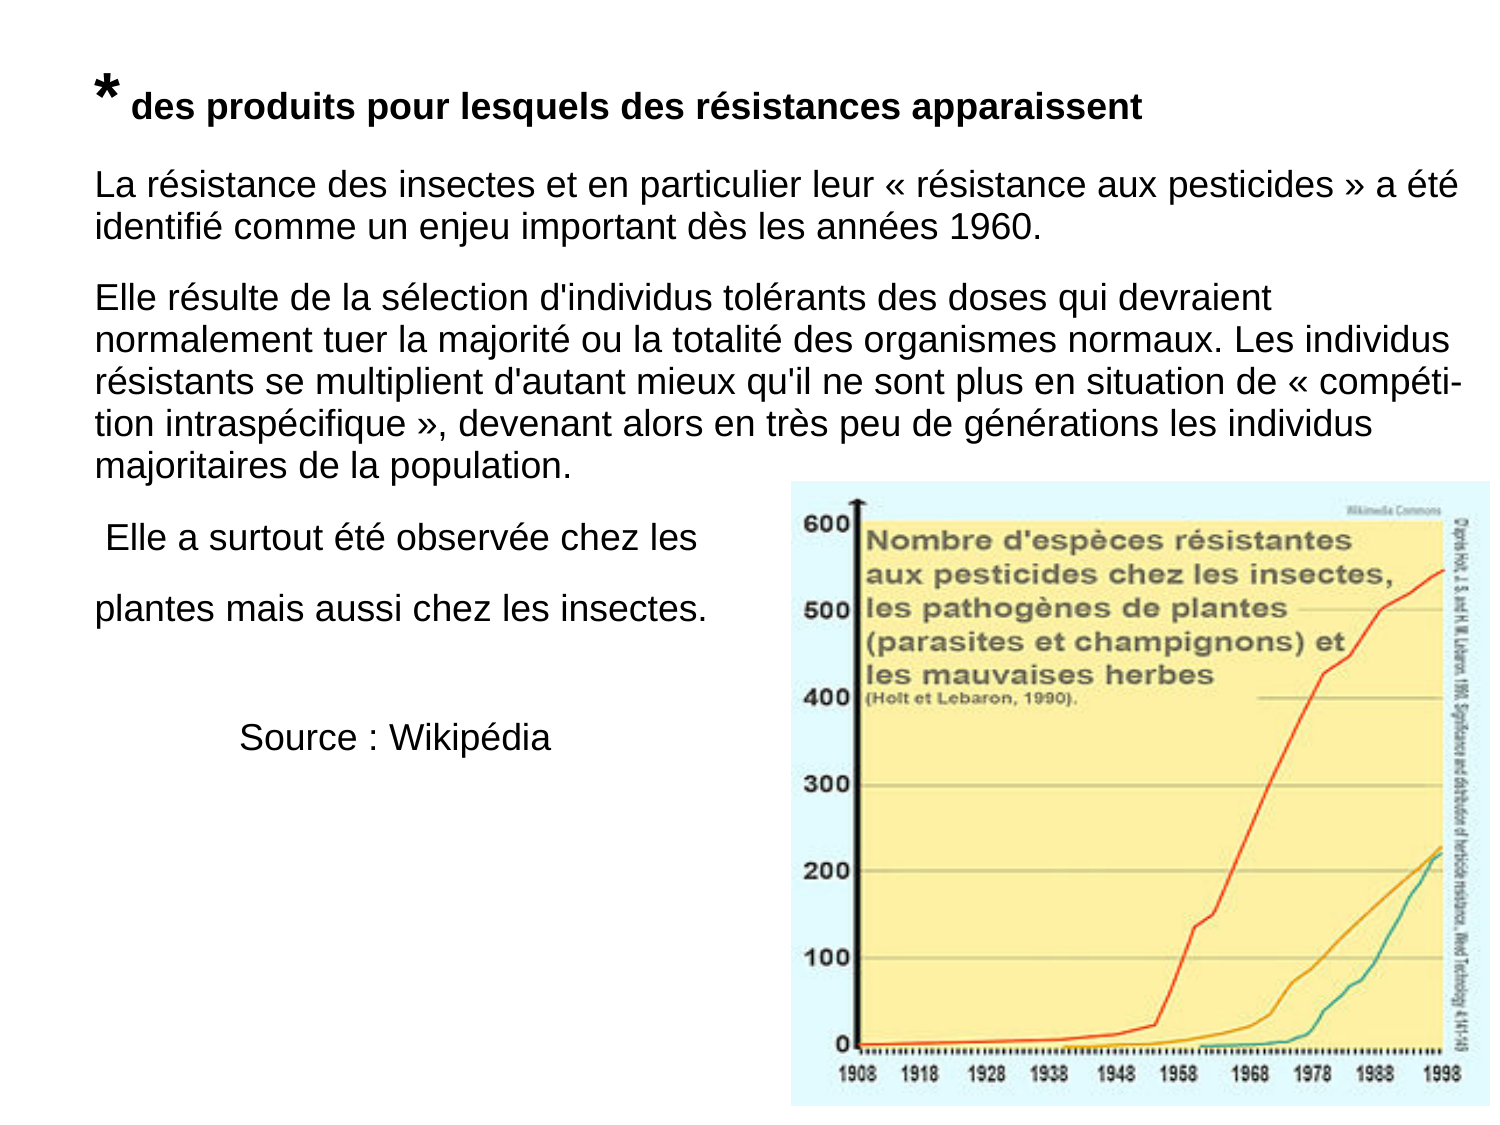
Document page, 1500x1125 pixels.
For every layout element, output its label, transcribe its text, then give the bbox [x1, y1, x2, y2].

text_box Source : Wikipédia [224, 708, 603, 766]
list * des produits pour lesquels des résistances apparaissent La résistance des insectes et en particulier leur « résistance aux pesticides » a été identifié comme un enjeu important dès les années 1960. Elle résulte de la sélection d'individus tolérants des doses qui devraient normalement tuer la majorité ou la totalité des organismes normaux. Les individus résistants se multiplient d'autant mieux qu'il ne sont plus en situation de « compéti-tion intraspécifique », devenant alors en très peu de générations les individus majoritaires de la population. Elle a surtout été observée chez les plantes mais aussi chez les insectes. [23, 59, 1465, 916]
picture [791, 481, 1490, 1106]
